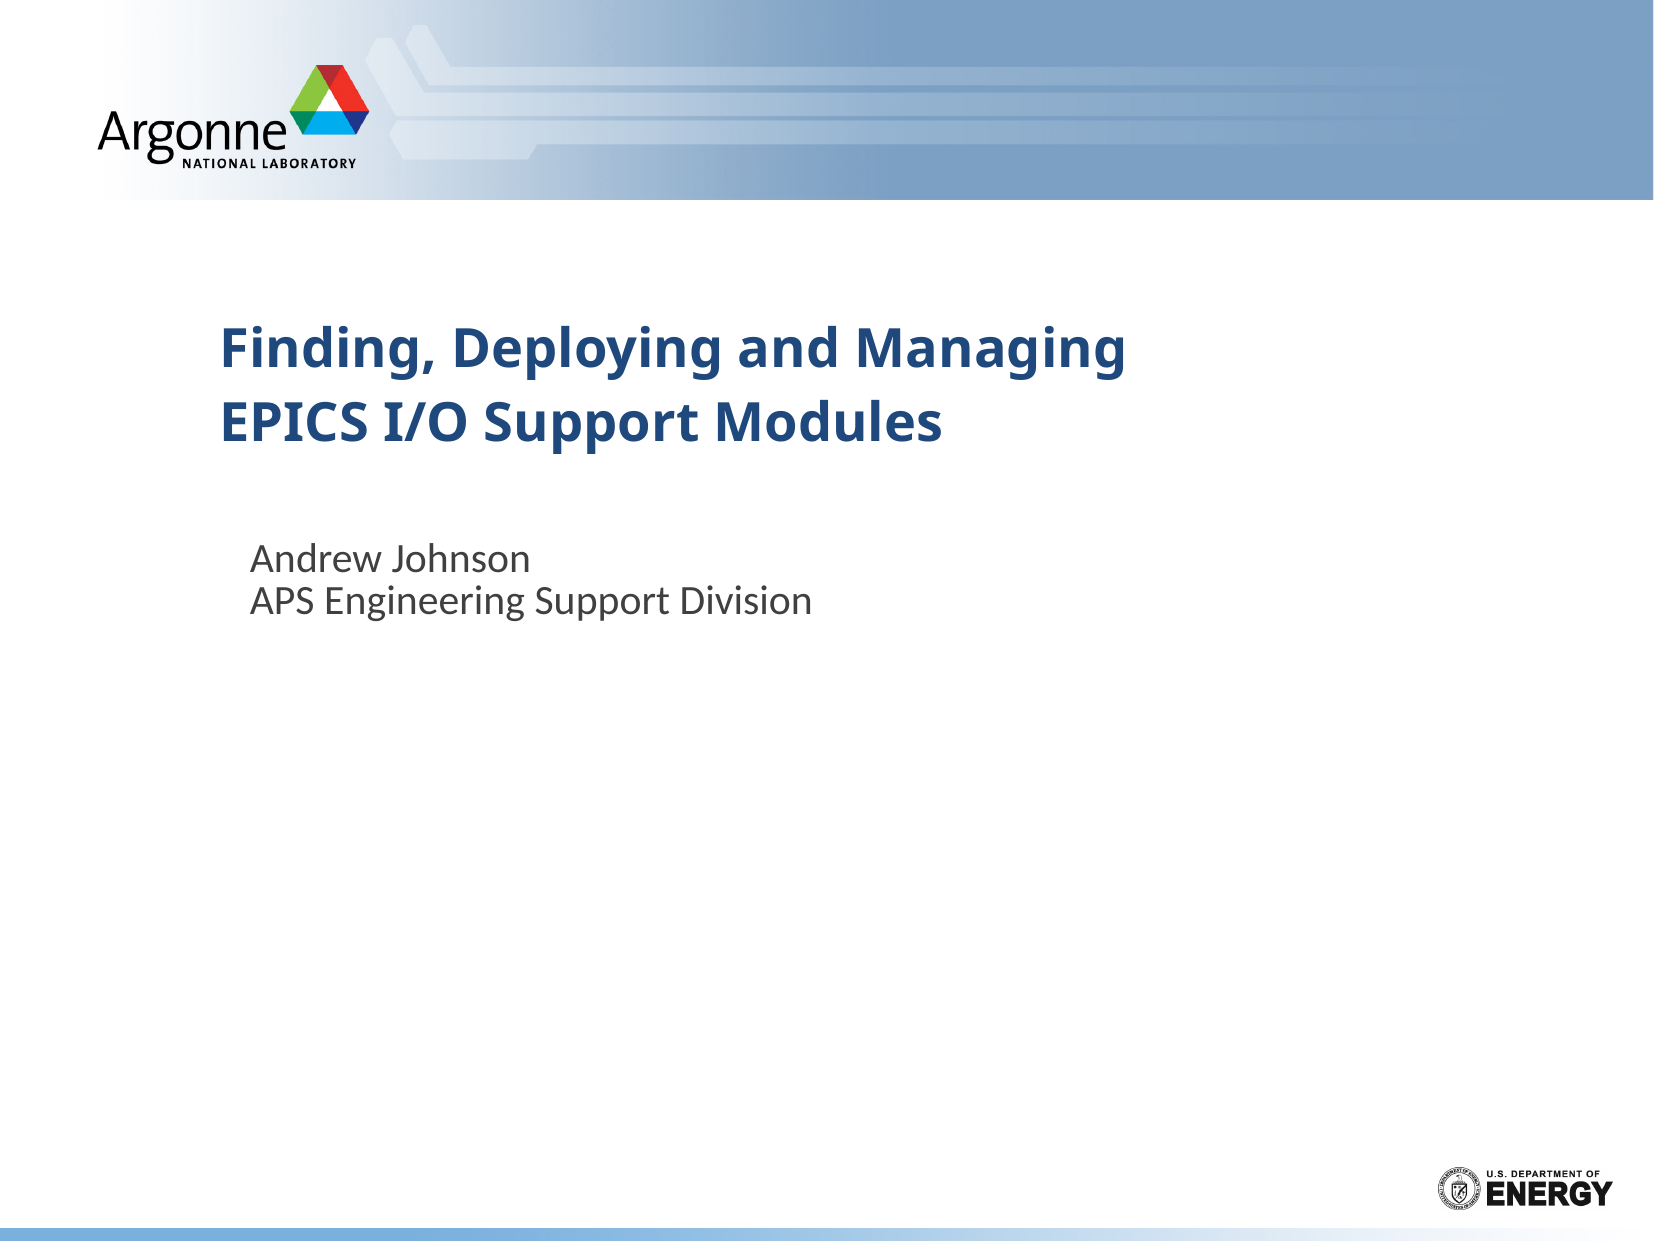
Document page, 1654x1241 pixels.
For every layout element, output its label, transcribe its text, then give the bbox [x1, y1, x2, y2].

picture [0, 0, 1654, 201]
subtitle Andrew Johnson APS Engineering Support Division [235, 533, 1392, 863]
picture [1438, 1167, 1613, 1210]
title Finding, Deploying and Managing EPICS I/O Support Modules [219, 286, 1386, 481]
picture [0, 1228, 1654, 1241]
